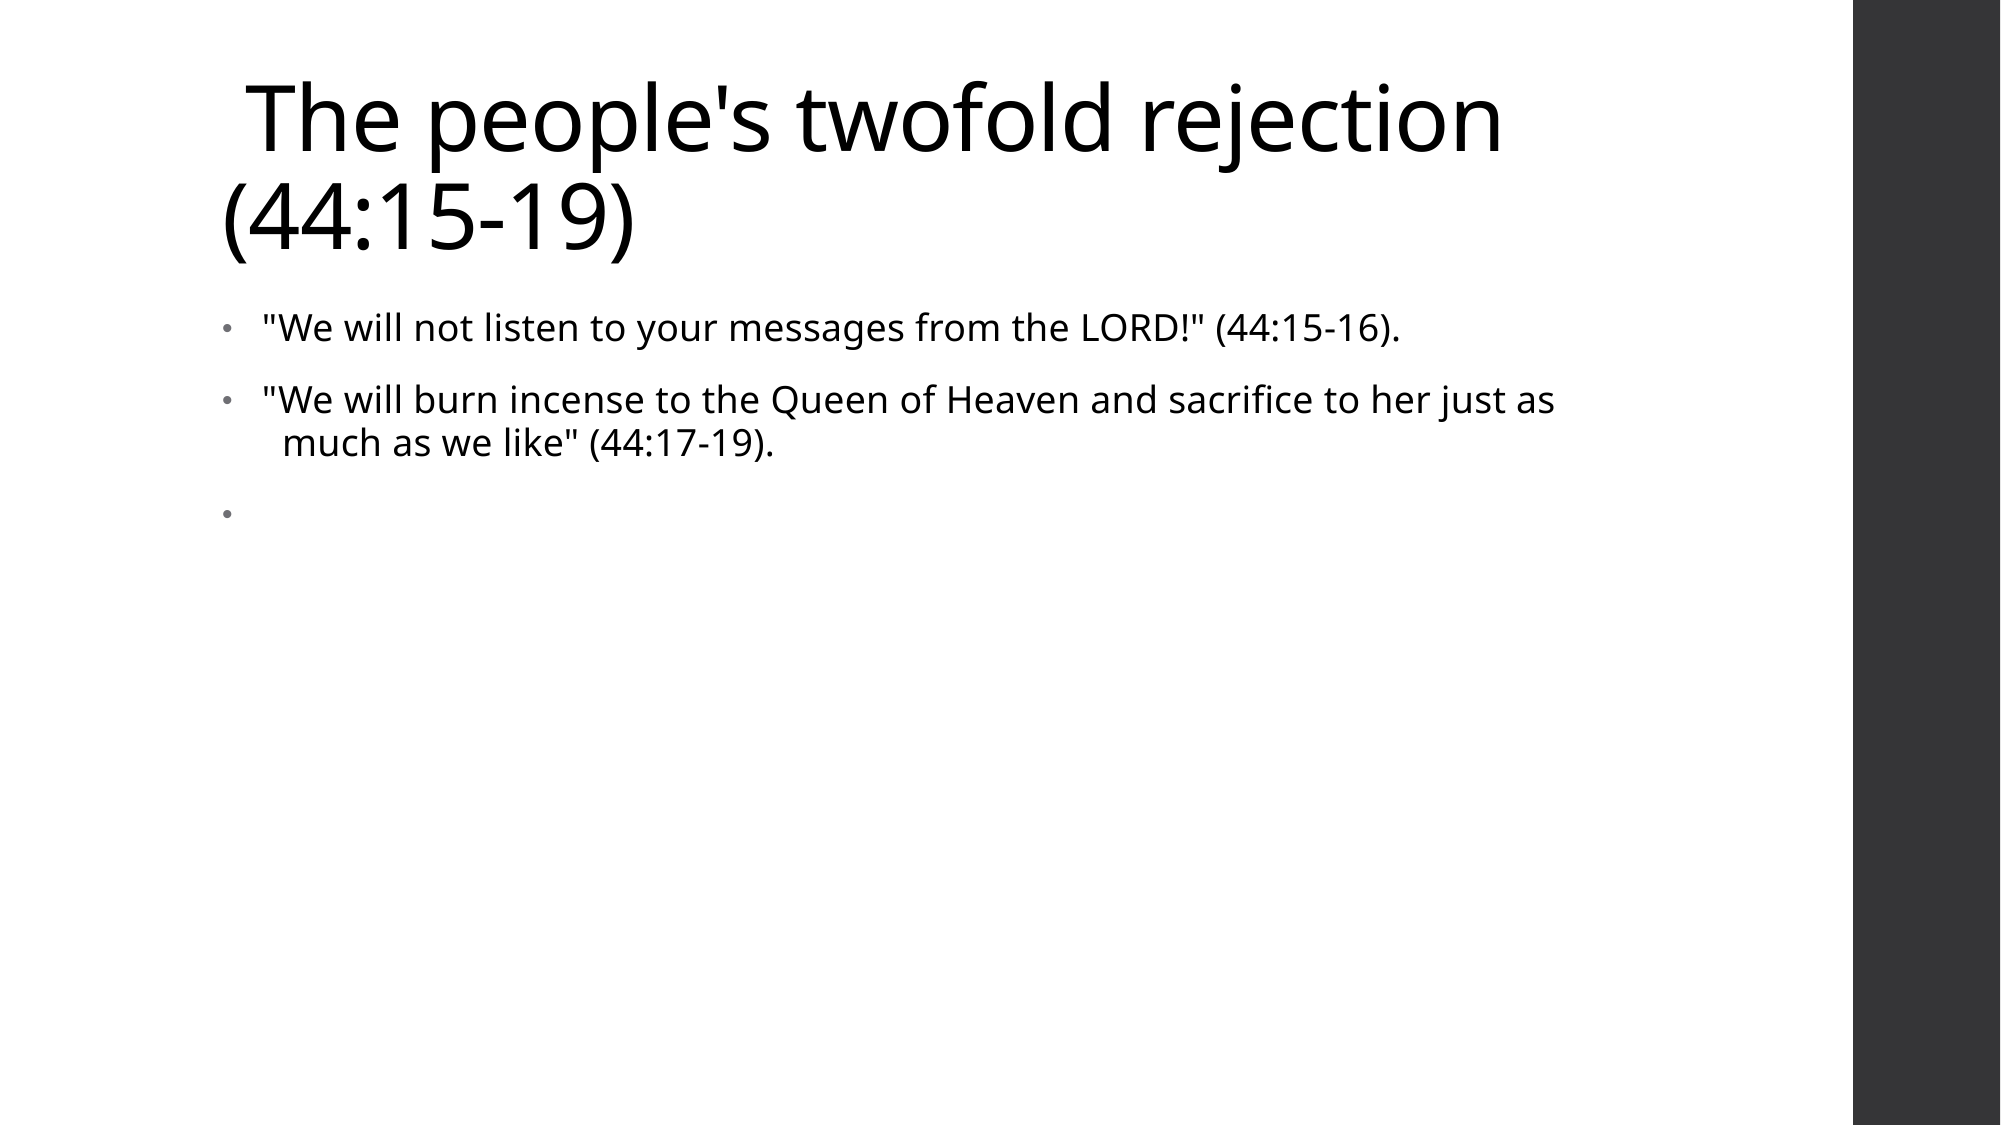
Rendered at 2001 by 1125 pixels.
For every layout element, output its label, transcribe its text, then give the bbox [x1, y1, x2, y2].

list "We will not listen to your messages from the LORD!" (44:15-16). "We will burn incense to the Queen of Heaven and sacrifice to her just as much as we like" (44:17-19). [206, 299, 1617, 1014]
title The people's twofold rejection (44:15-19) [206, 60, 1797, 278]
